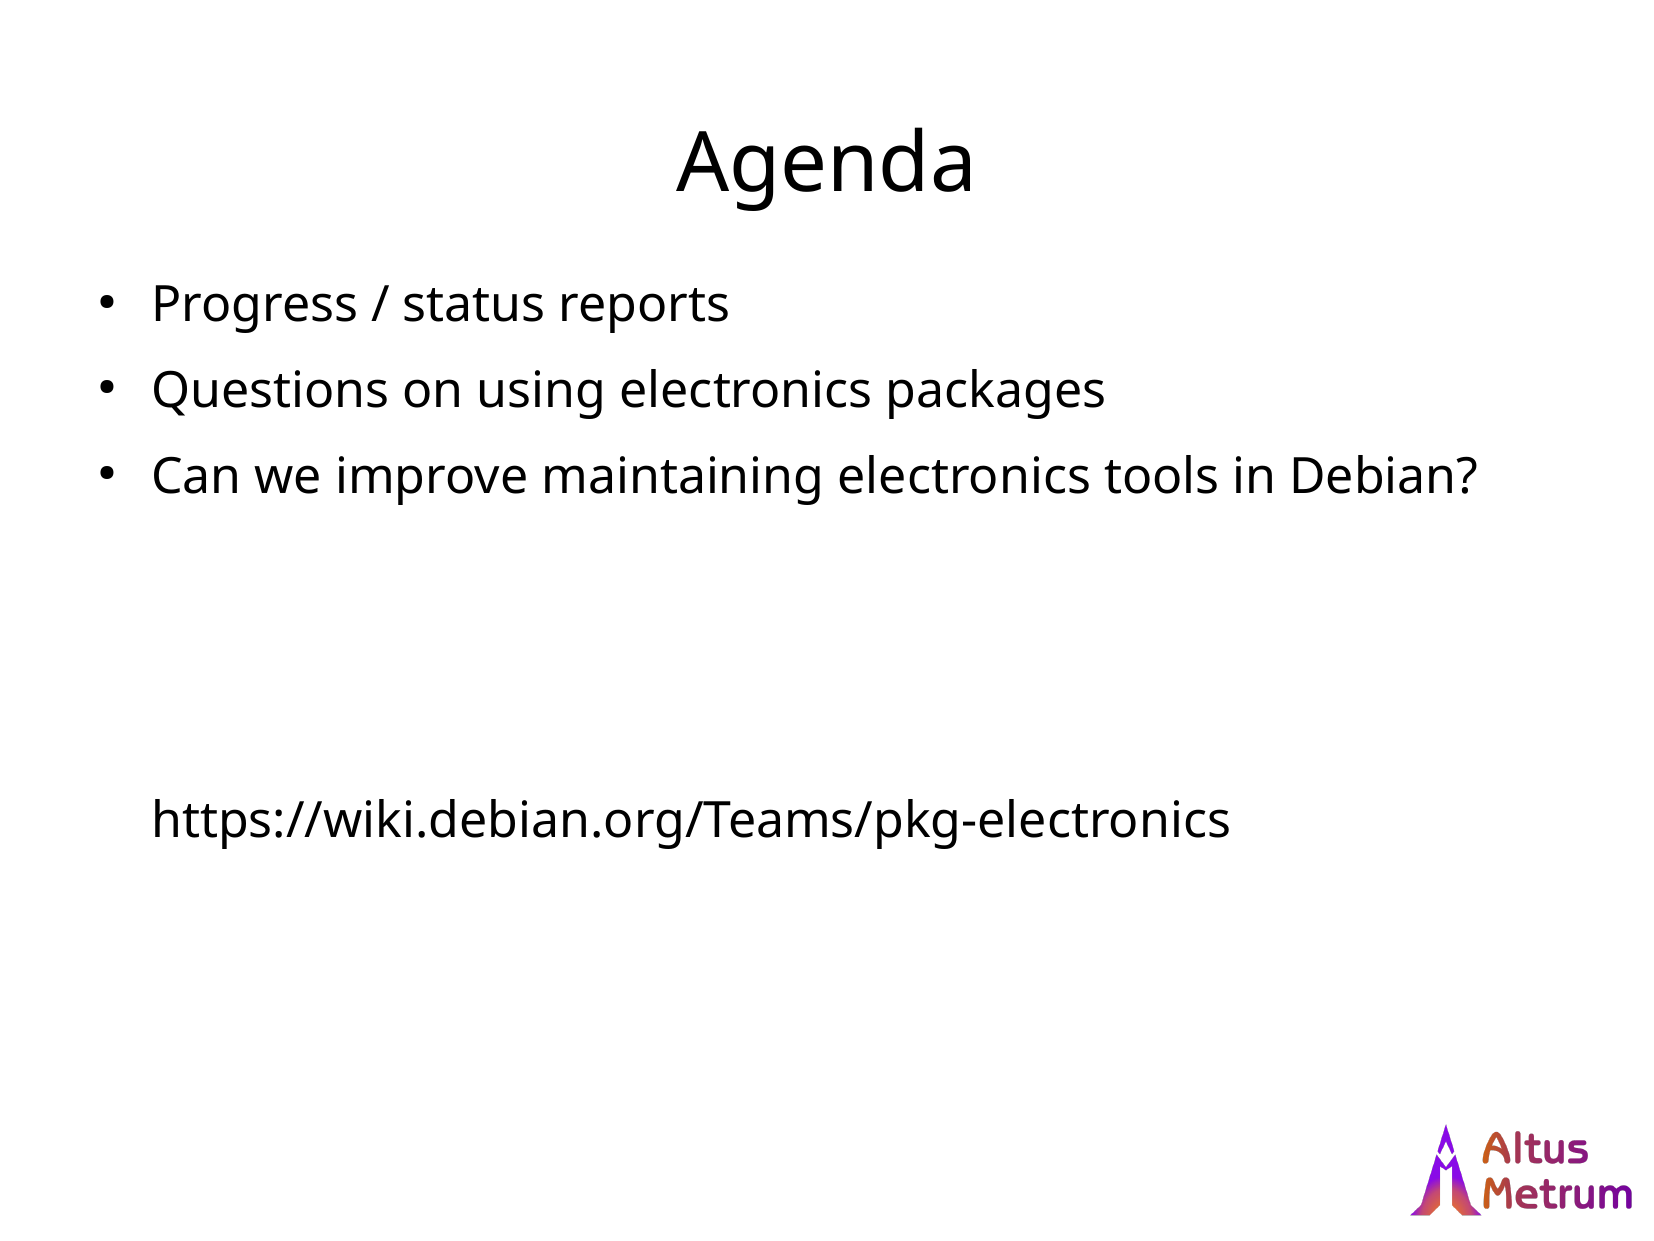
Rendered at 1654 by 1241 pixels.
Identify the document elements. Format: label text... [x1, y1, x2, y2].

title Agenda [82, 49, 1571, 257]
picture [1410, 1124, 1636, 1226]
list Progress / status reports Questions on using electronics packages Can we improve maintaining electronics tools in Debian? https://wiki.debian.org/Teams/pkg-electronics [80, 276, 1536, 1046]
